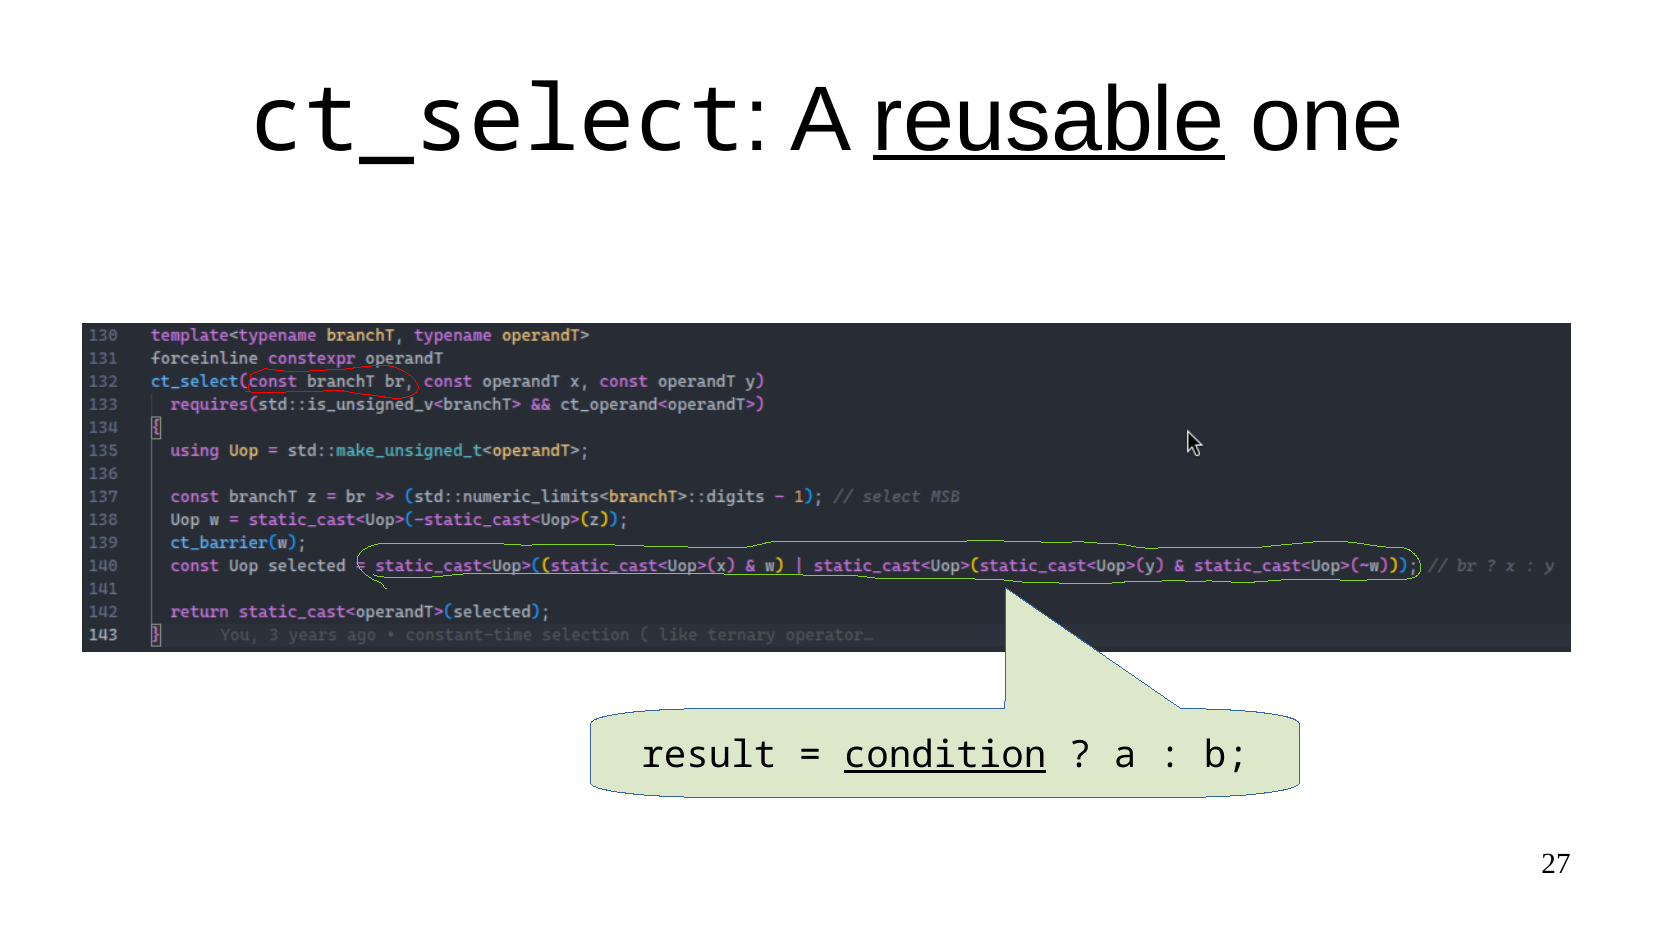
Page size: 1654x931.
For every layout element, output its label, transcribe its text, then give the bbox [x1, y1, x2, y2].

text_box result = condition ? a : b; [590, 587, 1300, 798]
picture [82, 323, 1571, 652]
title ct_select: A reusable one [82, 37, 1571, 193]
